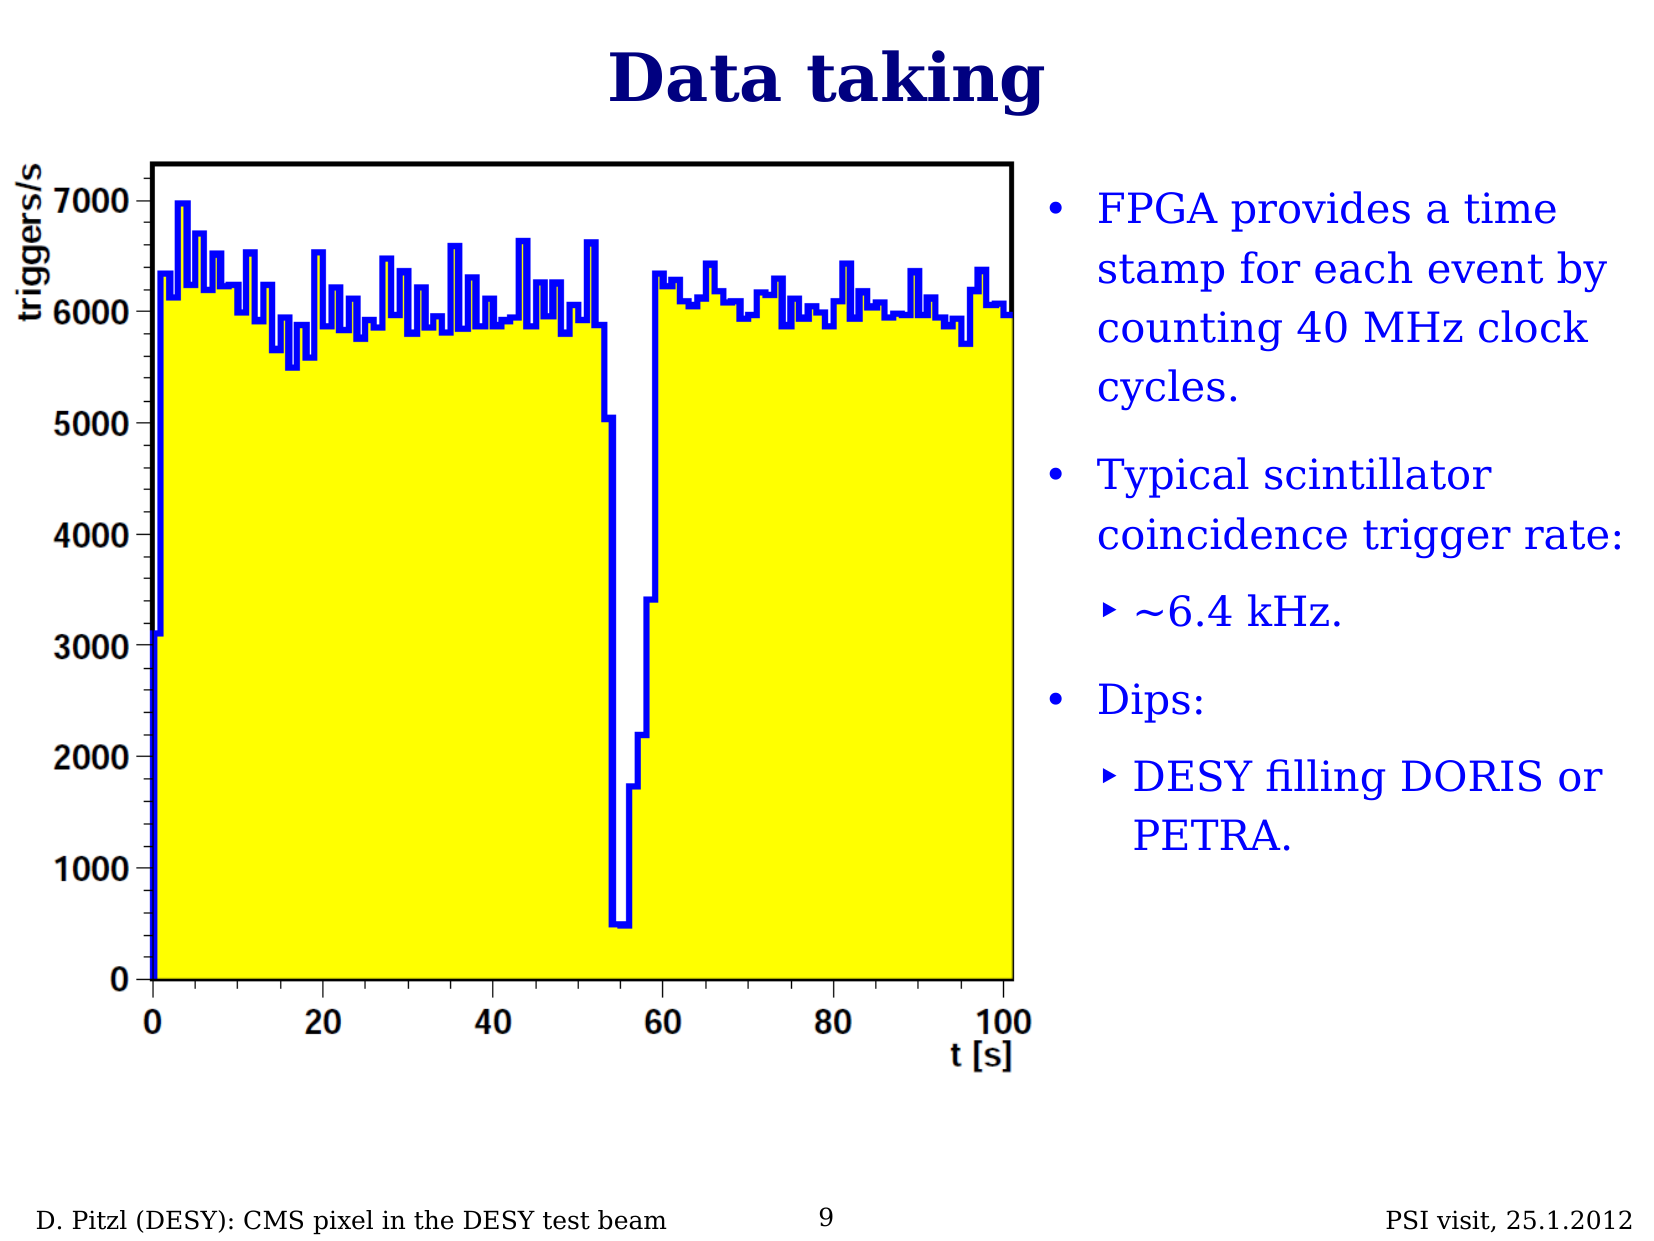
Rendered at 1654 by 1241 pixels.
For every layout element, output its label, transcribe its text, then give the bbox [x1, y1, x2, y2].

title Data taking [121, 32, 1534, 124]
list FPGA provides a time stamp for each event by counting 40 MHz clock cycles. Typical scintillator coincidence trigger rate: ~6.4 kHz. Dips: DESY filling DORIS or PETRA. [1043, 174, 1633, 850]
picture [5, 144, 1034, 1083]
